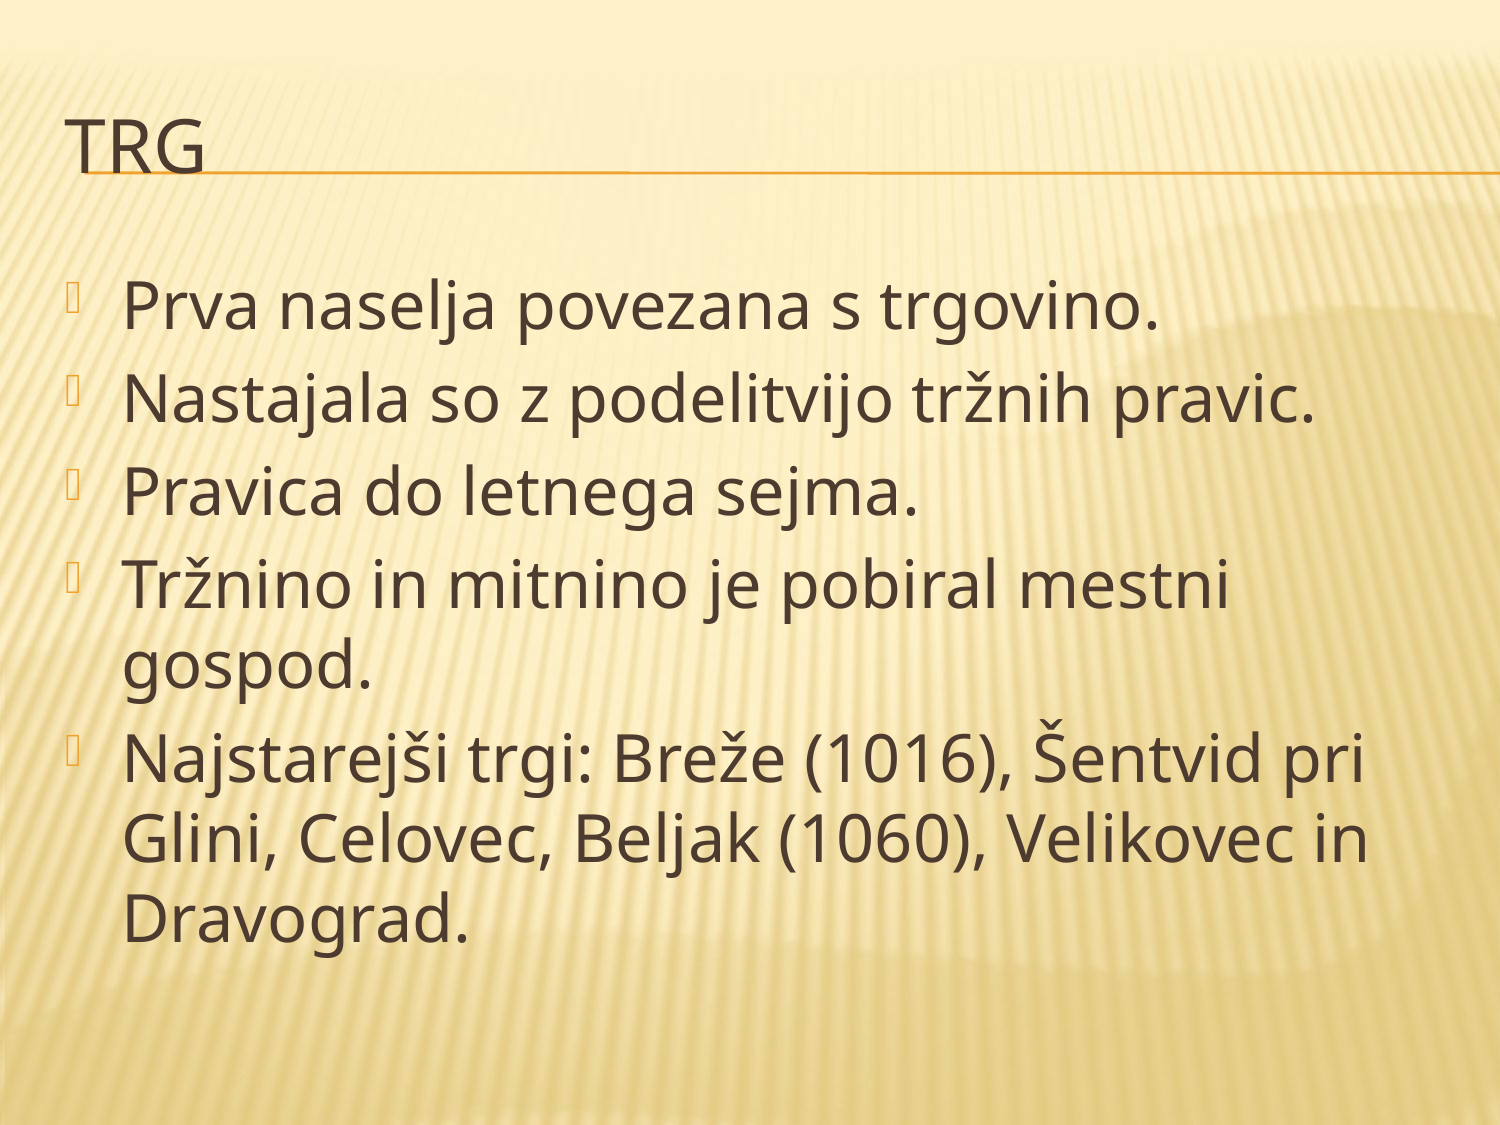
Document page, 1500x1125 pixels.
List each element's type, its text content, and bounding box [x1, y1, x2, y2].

list Prva naselja povezana s trgovino. Nastajala so z podelitvijo tržnih pravic. Pravica do letnega sejma. Tržnino in mitnino je pobiral mestni gospod. Najstarejši trgi: Breže (1016), Šentvid pri Glini, Celovec, Beljak (1060), Velikovec in Dravograd. [50, 254, 1475, 998]
picture [0, 0, 1500, 1125]
title TRG [50, 75, 1475, 213]
